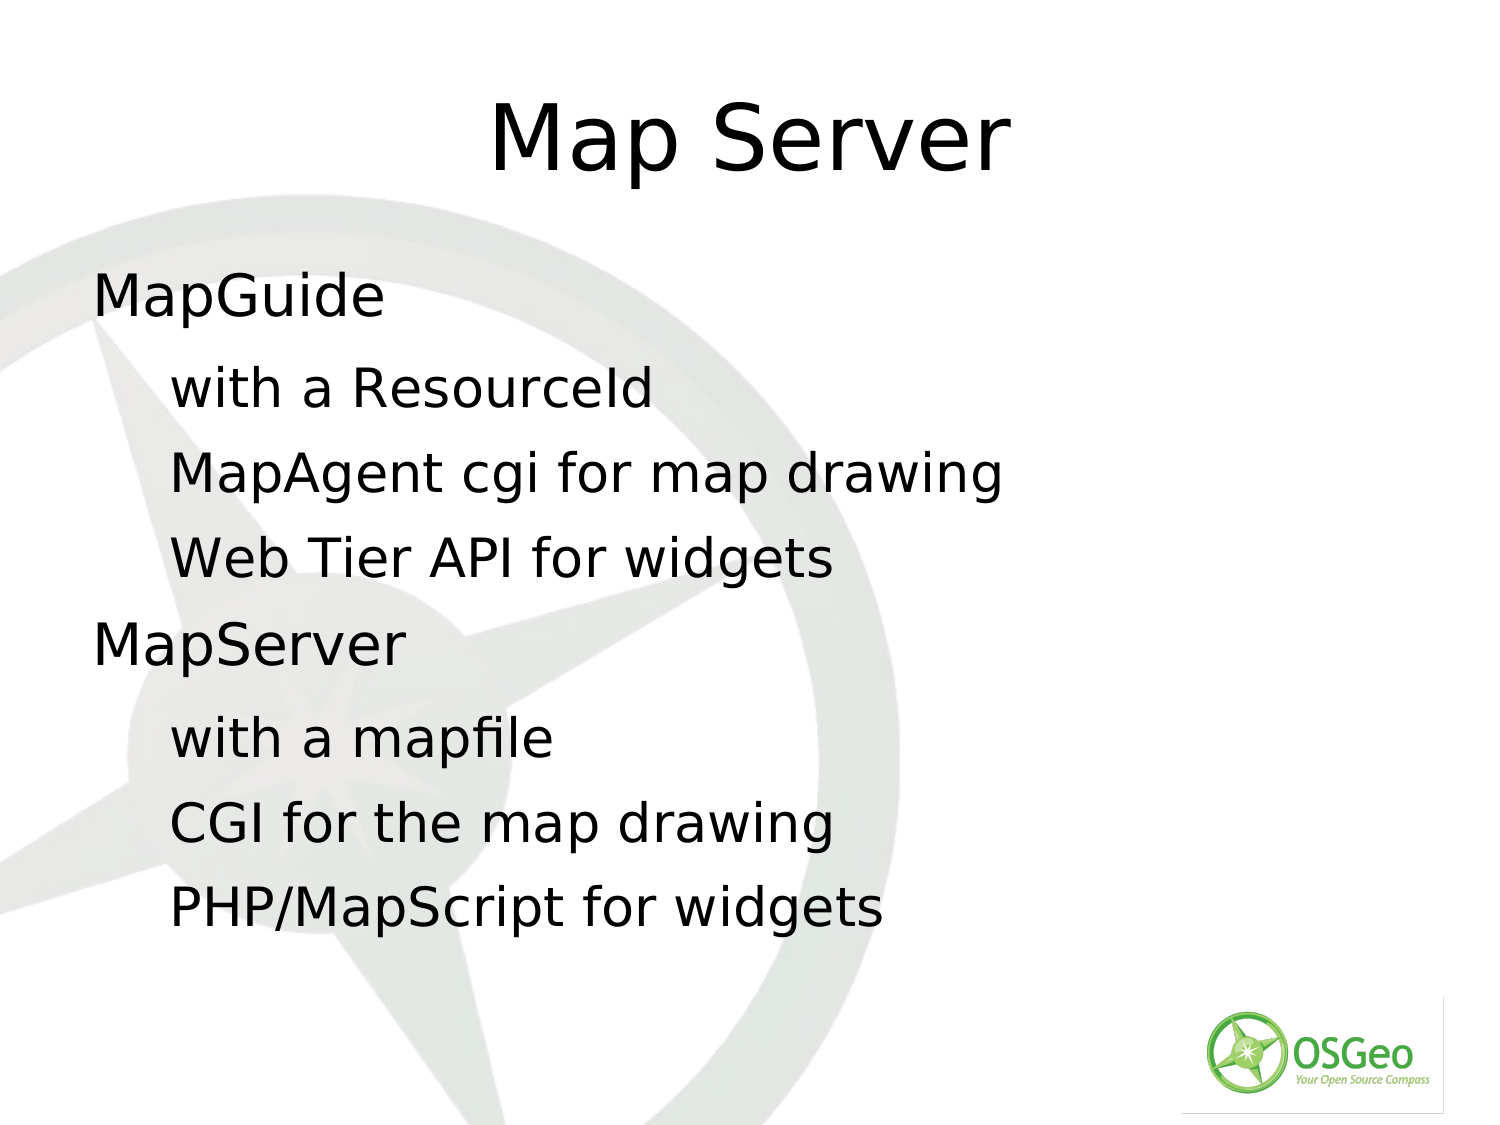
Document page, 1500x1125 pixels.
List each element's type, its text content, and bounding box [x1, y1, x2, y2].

picture [1181, 996, 1444, 1114]
title Map Server [74, 51, 1425, 227]
list MapGuide with a ResourceId MapAgent cgi for map drawing Web Tier API for widgets MapServer with a mapfile CGI for the map drawing PHP/MapScript for widgets [74, 263, 1425, 993]
picture [0, 174, 976, 1125]
